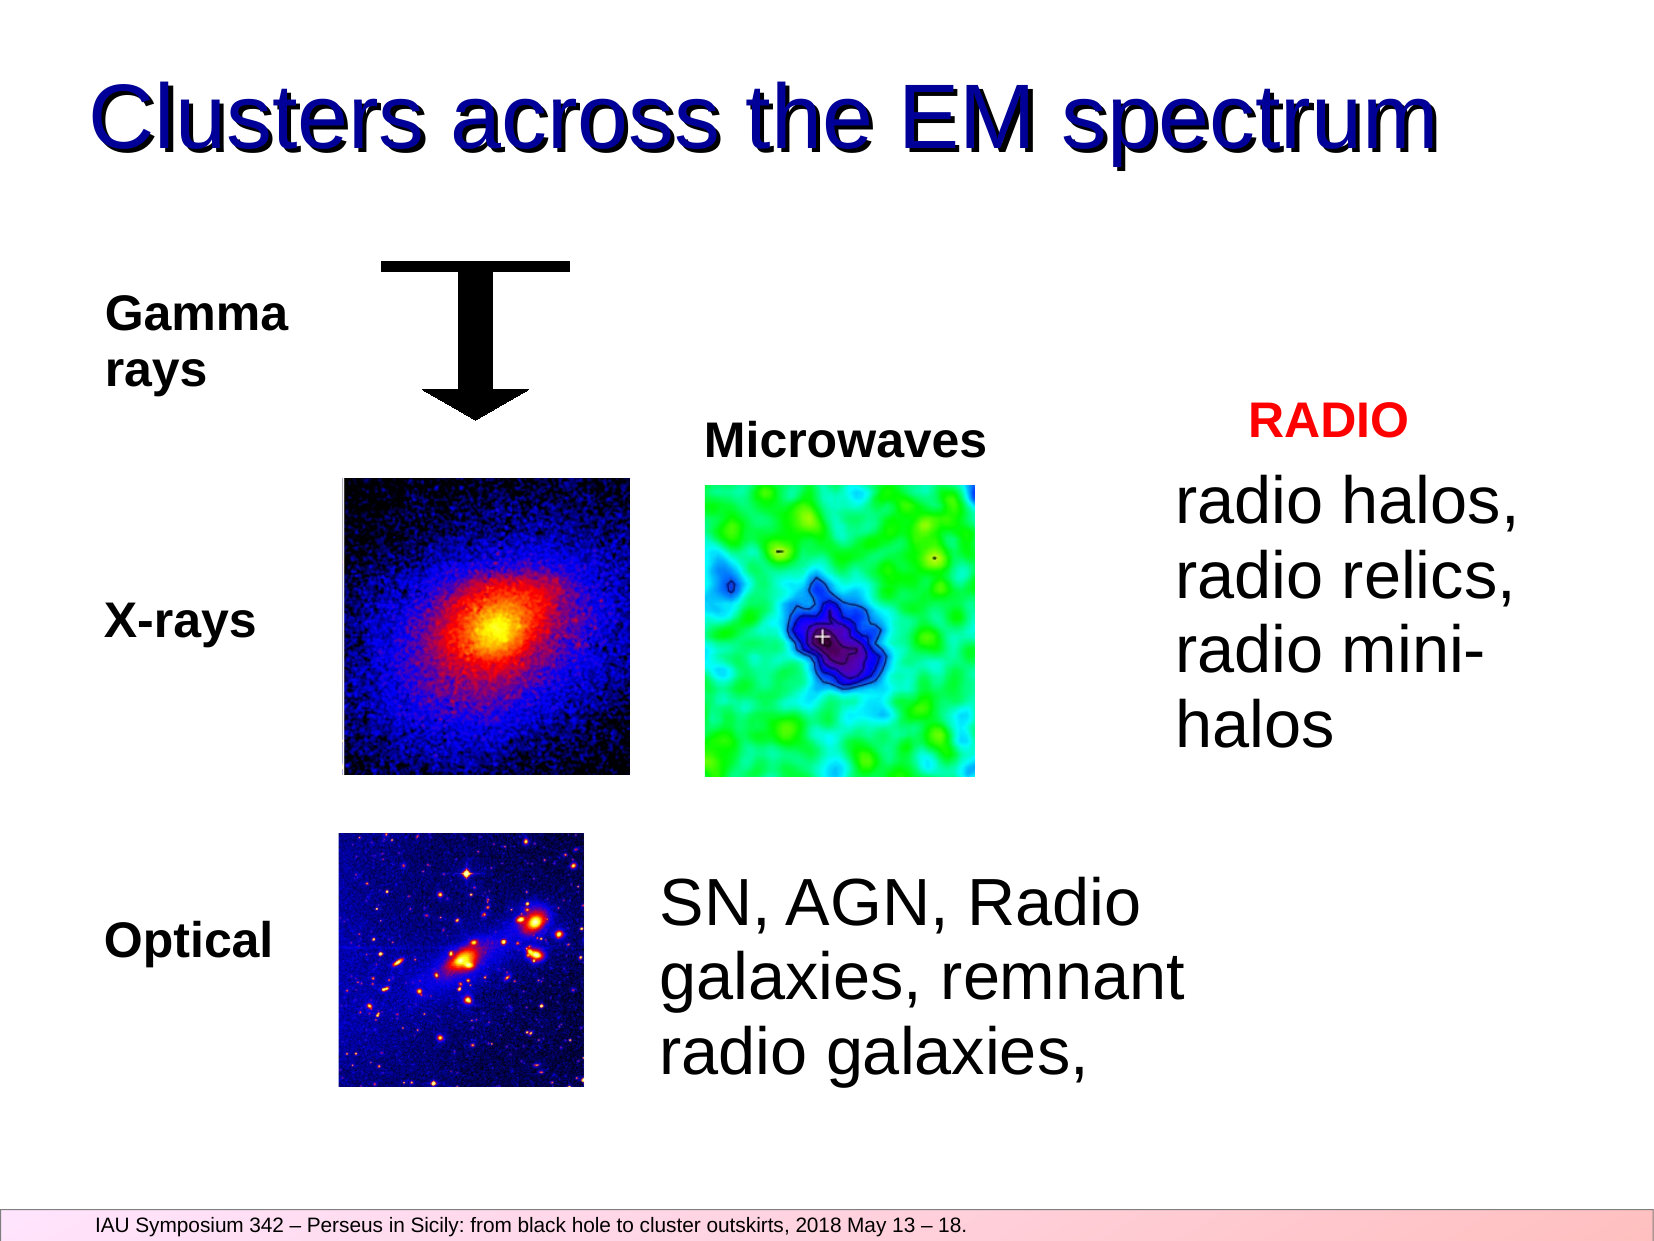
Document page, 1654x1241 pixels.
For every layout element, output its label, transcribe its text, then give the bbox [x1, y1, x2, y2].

picture [715, 564, 741, 598]
text_box SN, AGN, Radio galaxies, remnant radio galaxies, [645, 857, 1341, 1096]
title Clusters across the EM spectrum [88, 61, 1654, 172]
text_box Microwaves [689, 405, 1021, 482]
picture [704, 485, 976, 777]
text_box [422, 272, 529, 421]
text_box radio halos, radio relics, radio mini-halos [1160, 455, 1596, 769]
picture [338, 833, 586, 1087]
text_box X-rays [89, 585, 421, 662]
text_box Gamma rays [90, 277, 315, 406]
picture [342, 478, 631, 775]
text_box Optical [89, 904, 421, 976]
text_box RADIO [1233, 384, 1441, 455]
picture [970, 485, 976, 501]
